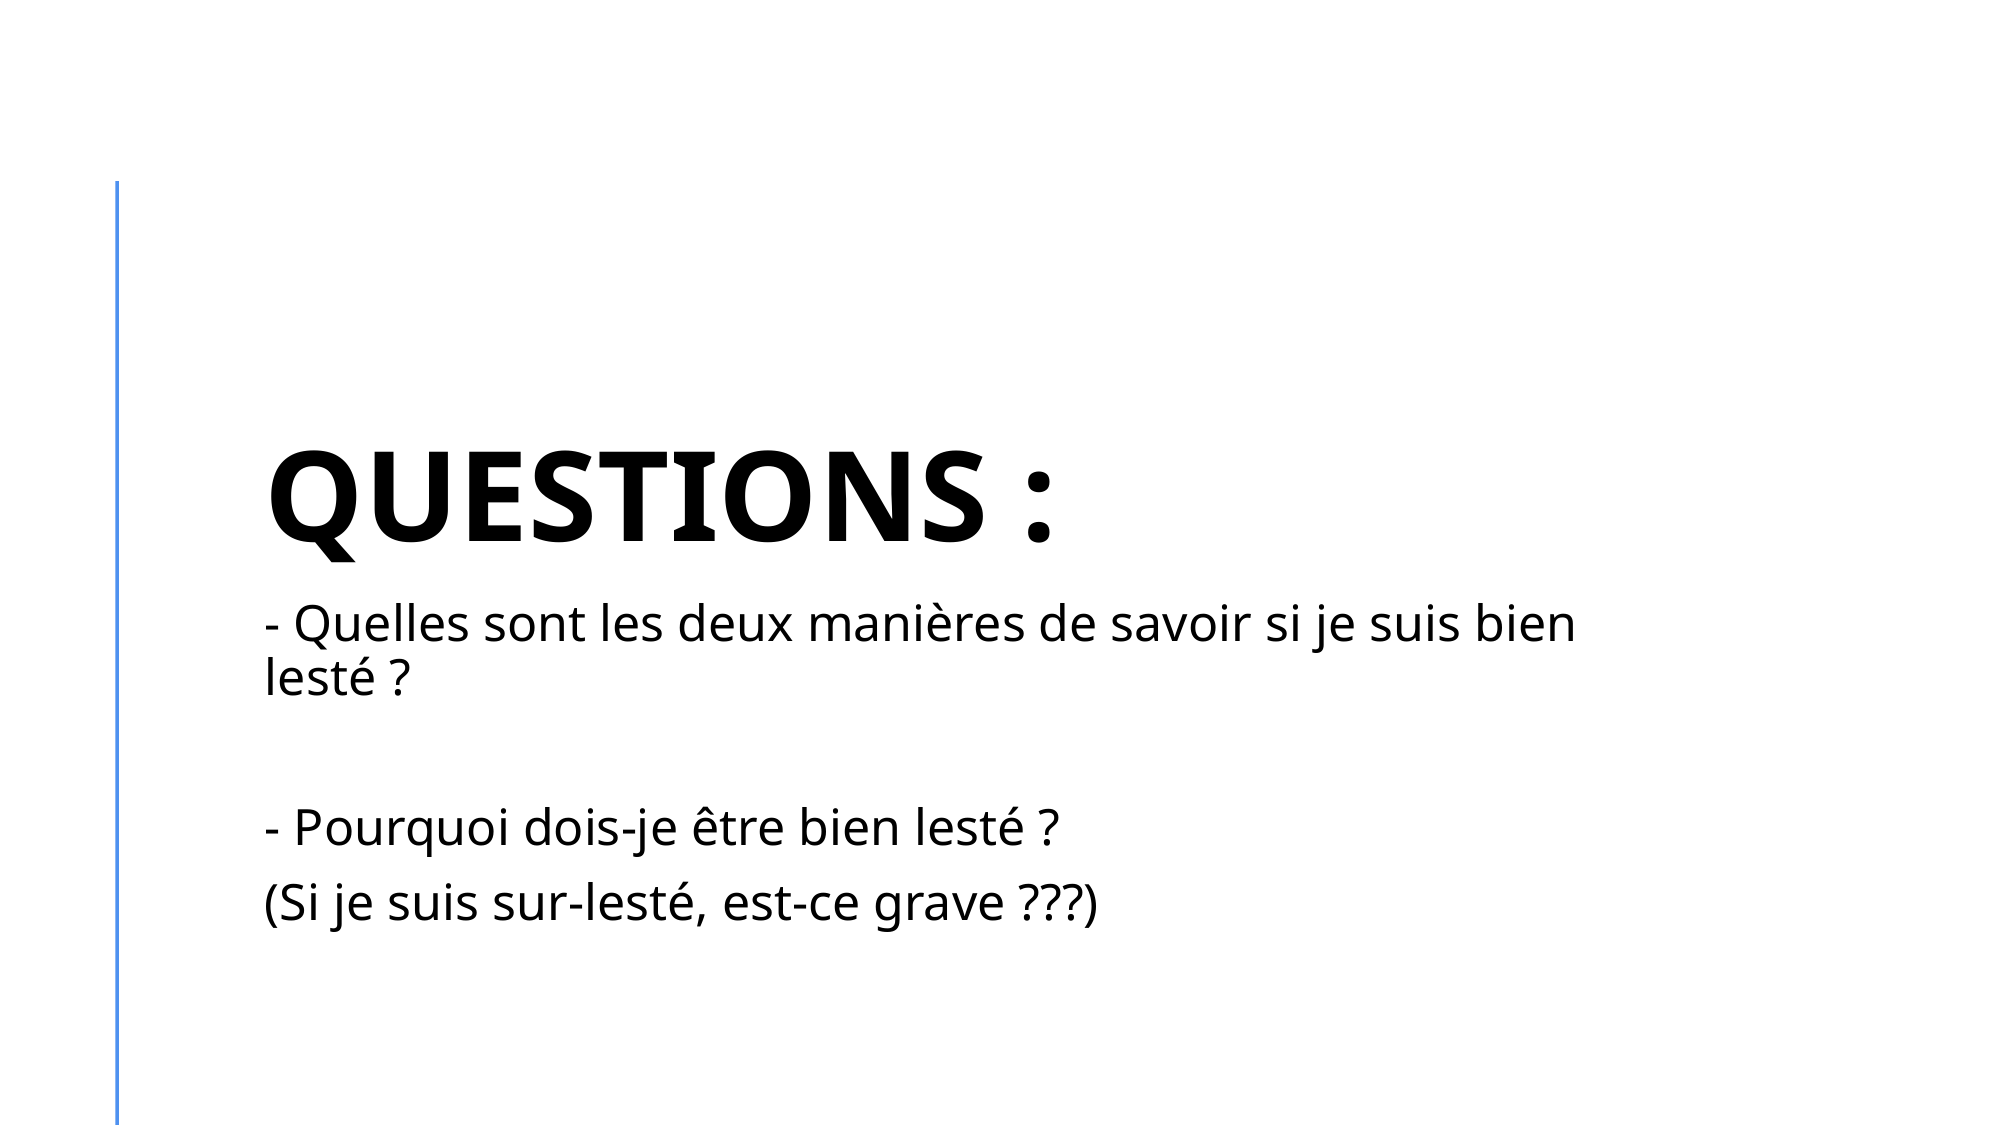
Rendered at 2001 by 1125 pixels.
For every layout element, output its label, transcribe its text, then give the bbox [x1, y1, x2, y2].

subtitle - Quelles sont les deux manières de savoir si je suis bien lesté ? - Pourquoi dois-je être bien lesté ? (Si je suis sur-lesté, est-ce grave ???) [249, 590, 1750, 962]
title Questions : [249, 184, 1750, 576]
